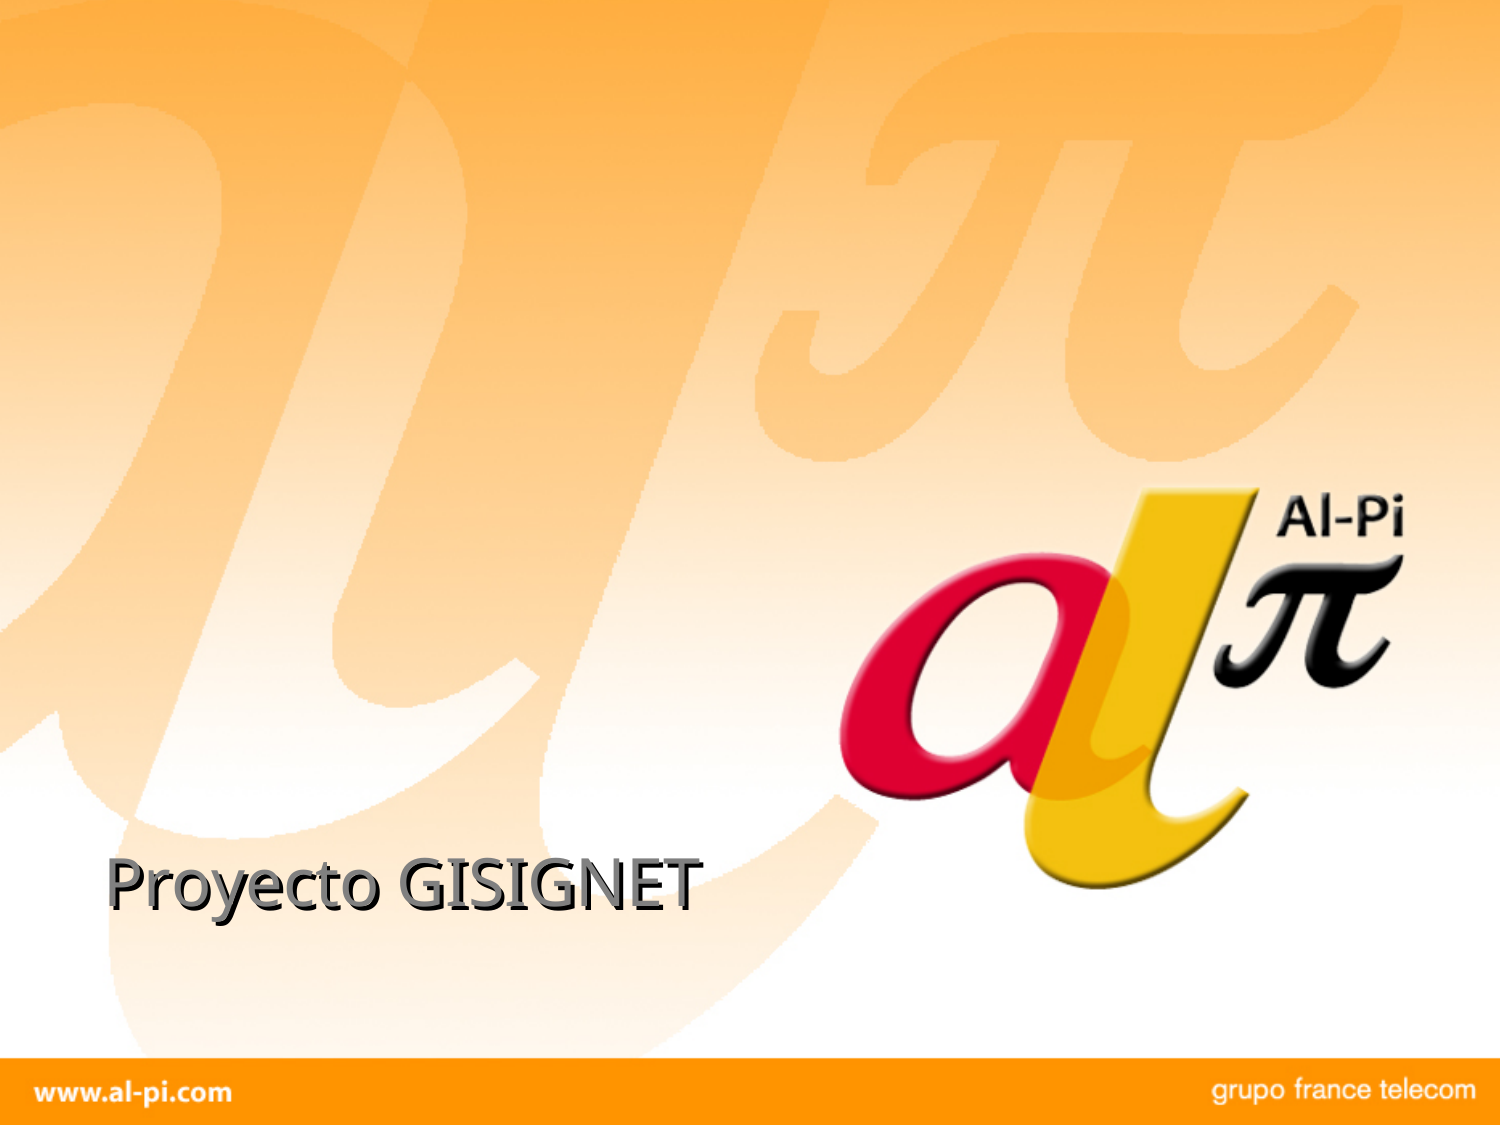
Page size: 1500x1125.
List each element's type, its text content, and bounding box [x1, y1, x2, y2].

text_box Proyecto GISIGNET [88, 761, 975, 1000]
picture [0, 0, 1500, 1125]
